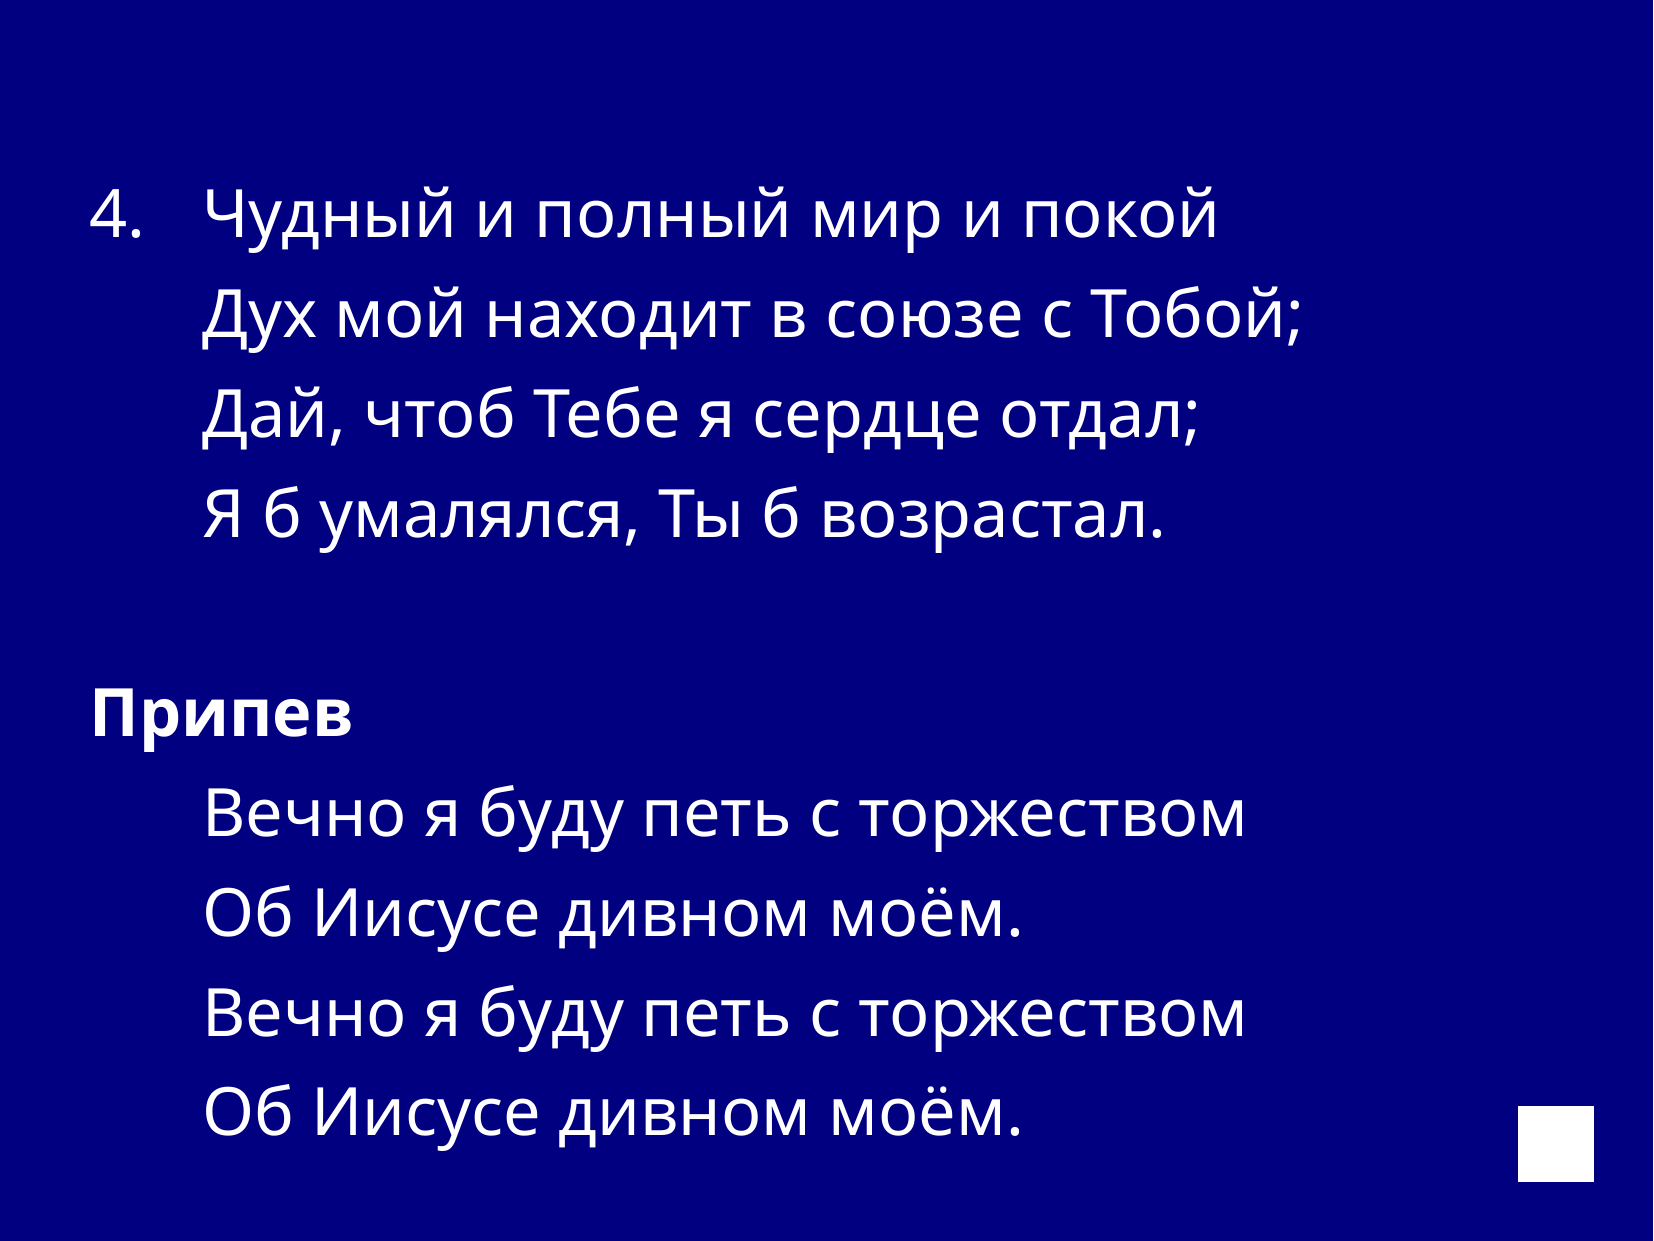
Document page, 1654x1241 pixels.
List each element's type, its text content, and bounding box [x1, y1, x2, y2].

text_box [1518, 1106, 1594, 1182]
text_box 4. Чудный и полный мир и покой Дух мой находит в союзе с Тобой; Дай, чтоб Тебе я сердце отдал; Я б умалялся, Ты б возрастал. Припев Вечно я буду петь с торжеством Об Иисусе дивном моём. Вечно я буду петь с торжеством Об Иисусе дивном моём. [75, 150, 1576, 1163]
